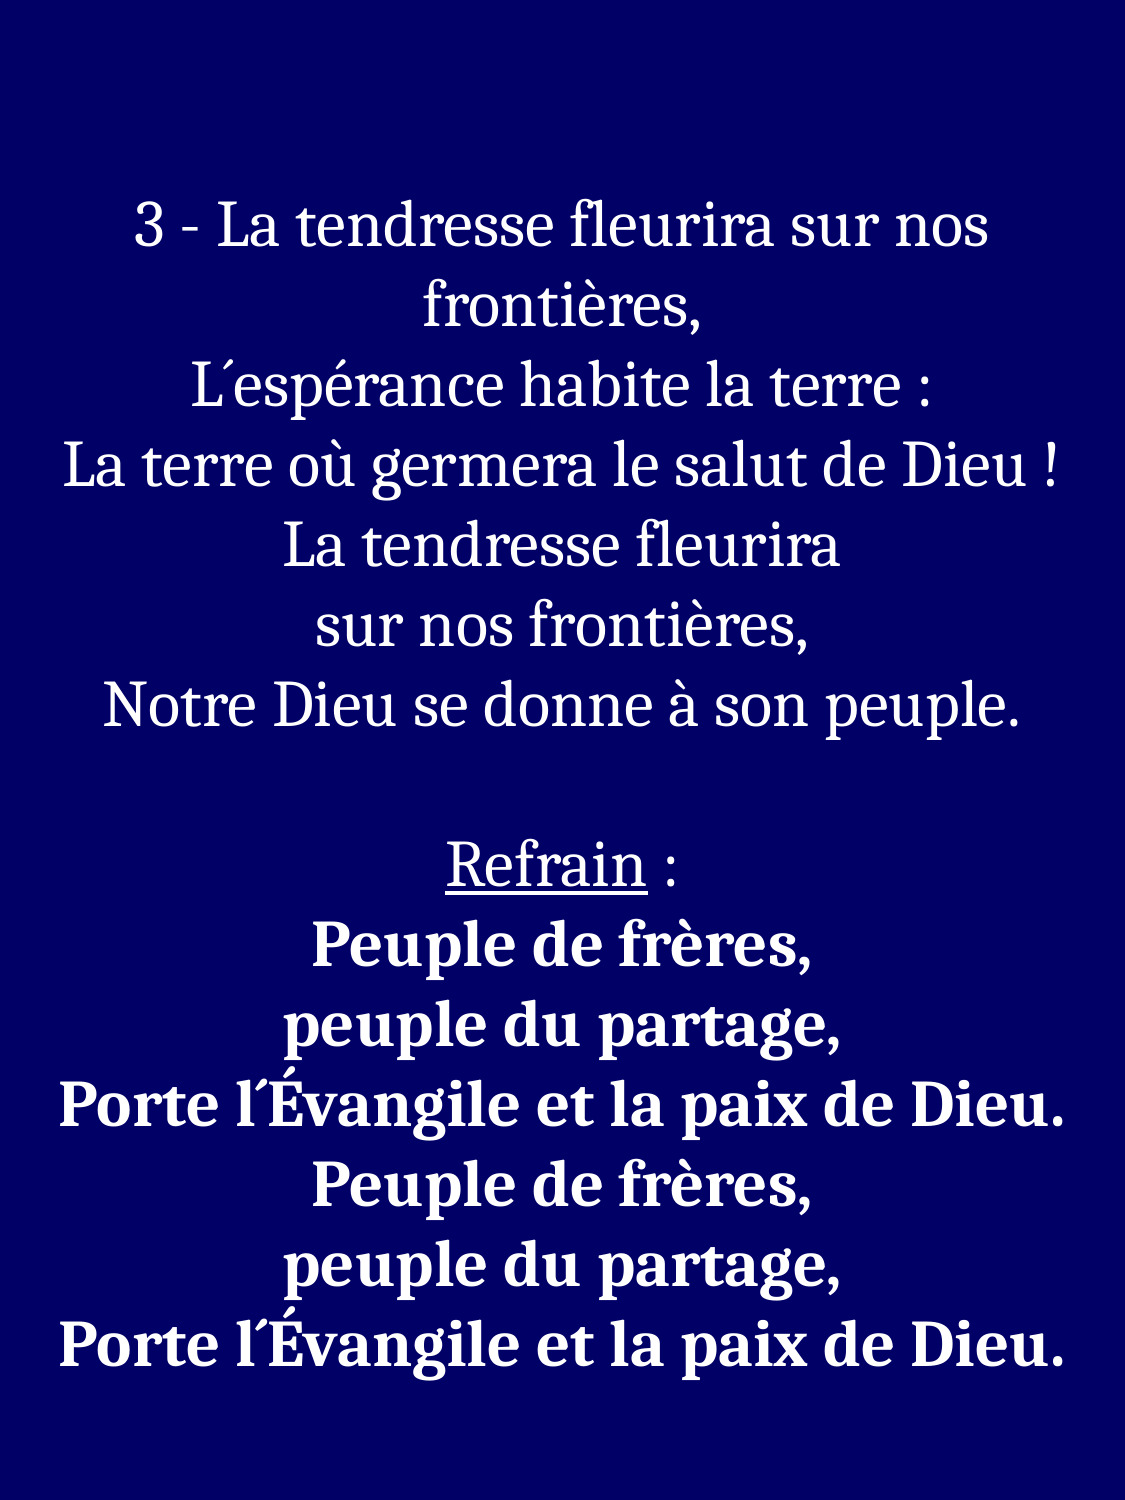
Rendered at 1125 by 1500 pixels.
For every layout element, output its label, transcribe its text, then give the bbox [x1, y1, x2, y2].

text_box 3 - La tendresse fleurira sur nos frontières, L´espérance habite la terre : La terre où germera le salut de Dieu ! La tendresse fleurira sur nos frontières, Notre Dieu se donne à son peuple. Refrain : Peuple de frères, peuple du partage, Porte l´Évangile et la paix de Dieu. Peuple de frères, peuple du partage, Porte l´Évangile et la paix de Dieu. [0, 112, 1125, 1388]
